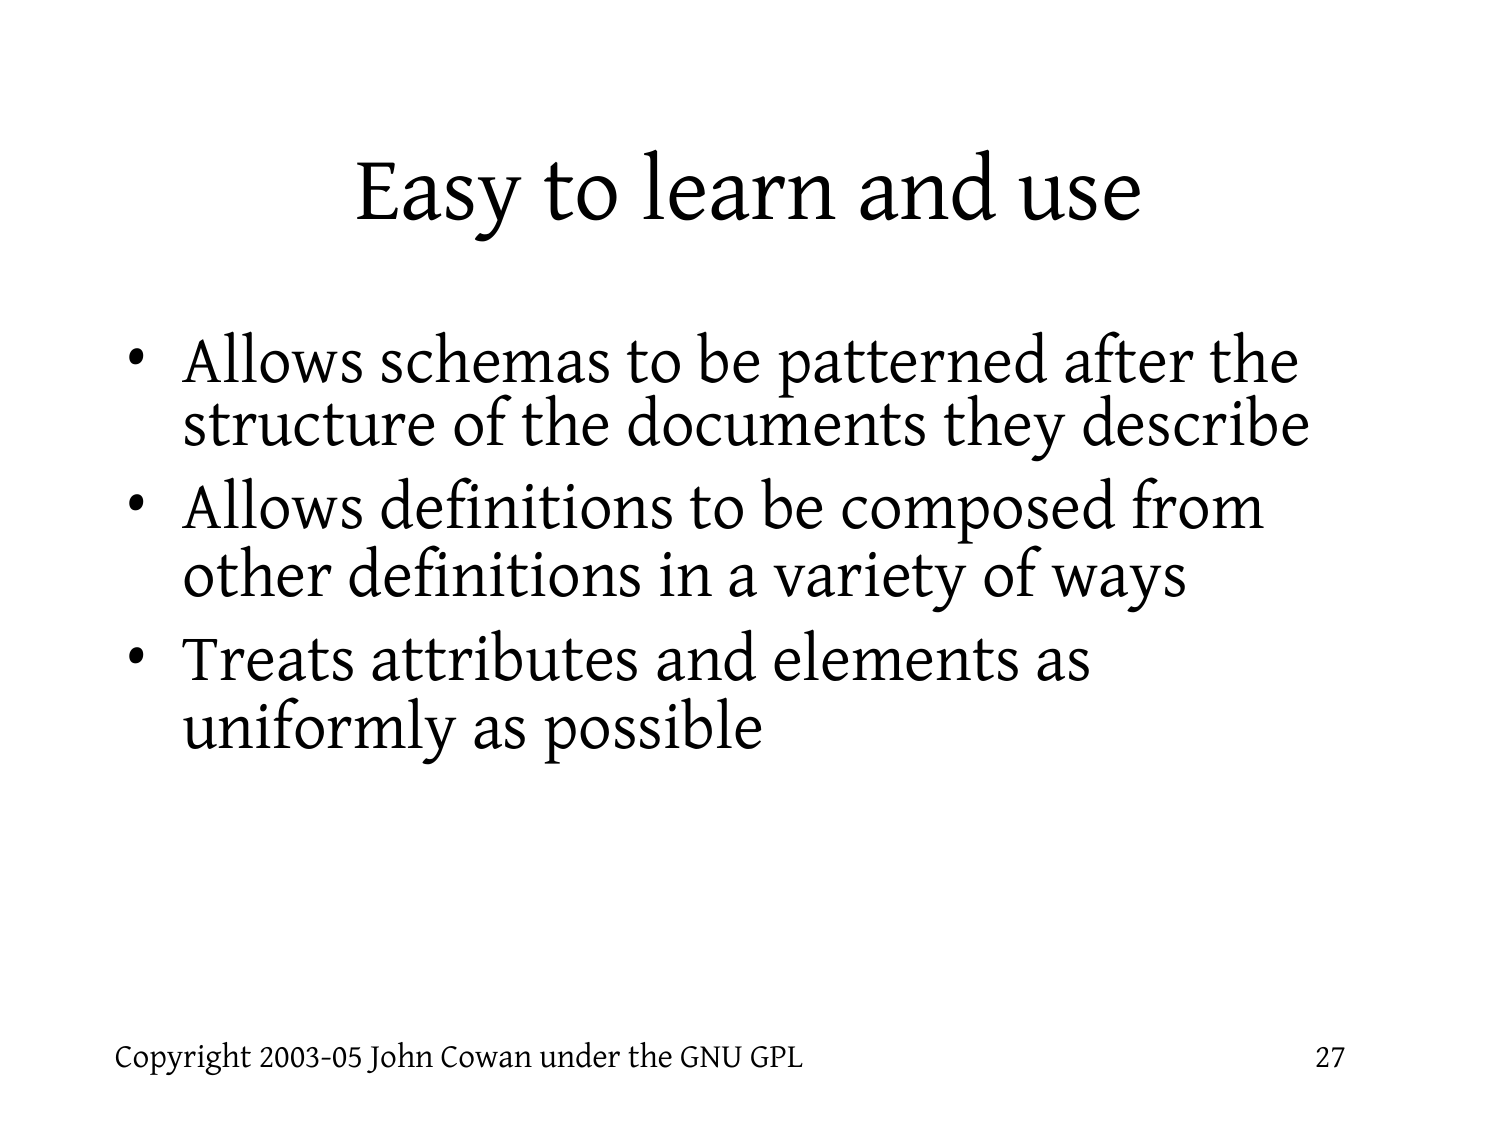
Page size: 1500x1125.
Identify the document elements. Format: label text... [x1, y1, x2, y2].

list Allows schemas to be patterned after the structure of the documents they describe Allows definitions to be composed from other definitions in a variety of ways Treats attributes and elements as uniformly as possible [112, 324, 1388, 940]
title Easy to learn and use [112, 99, 1388, 288]
